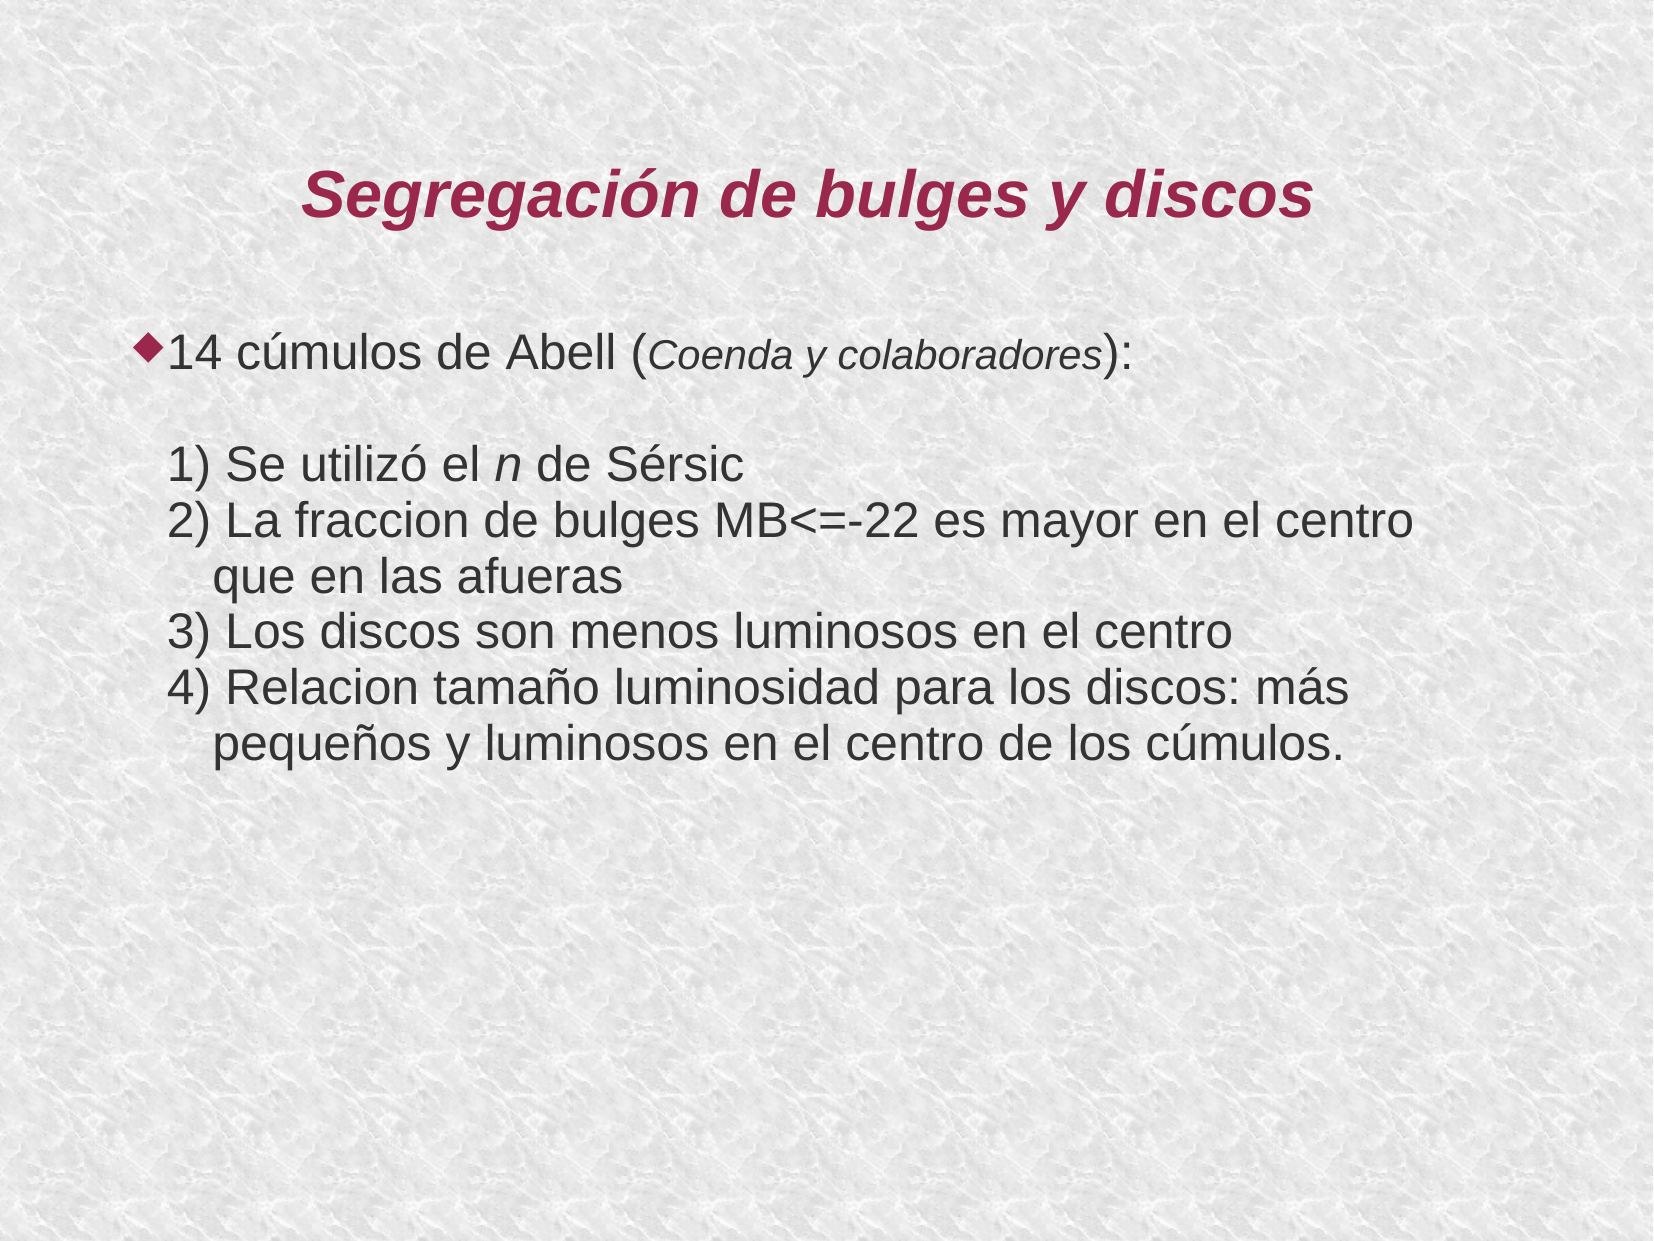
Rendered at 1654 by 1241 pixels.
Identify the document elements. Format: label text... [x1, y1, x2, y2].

list 14 cúmulos de Abell (Coenda y colaboradores): 1) Se utilizó el n de Sérsic 2) La fraccion de bulges MB<=-22 es mayor en el centro que en las afueras 3) Los discos son menos luminosos en el centro 4) Relacion tamaño luminosidad para los discos: más pequeños y luminosos en el centro de los cúmulos. [129, 324, 1488, 1144]
picture [0, 0, 1654, 1241]
title Segregación de bulges y discos [82, 90, 1535, 298]
